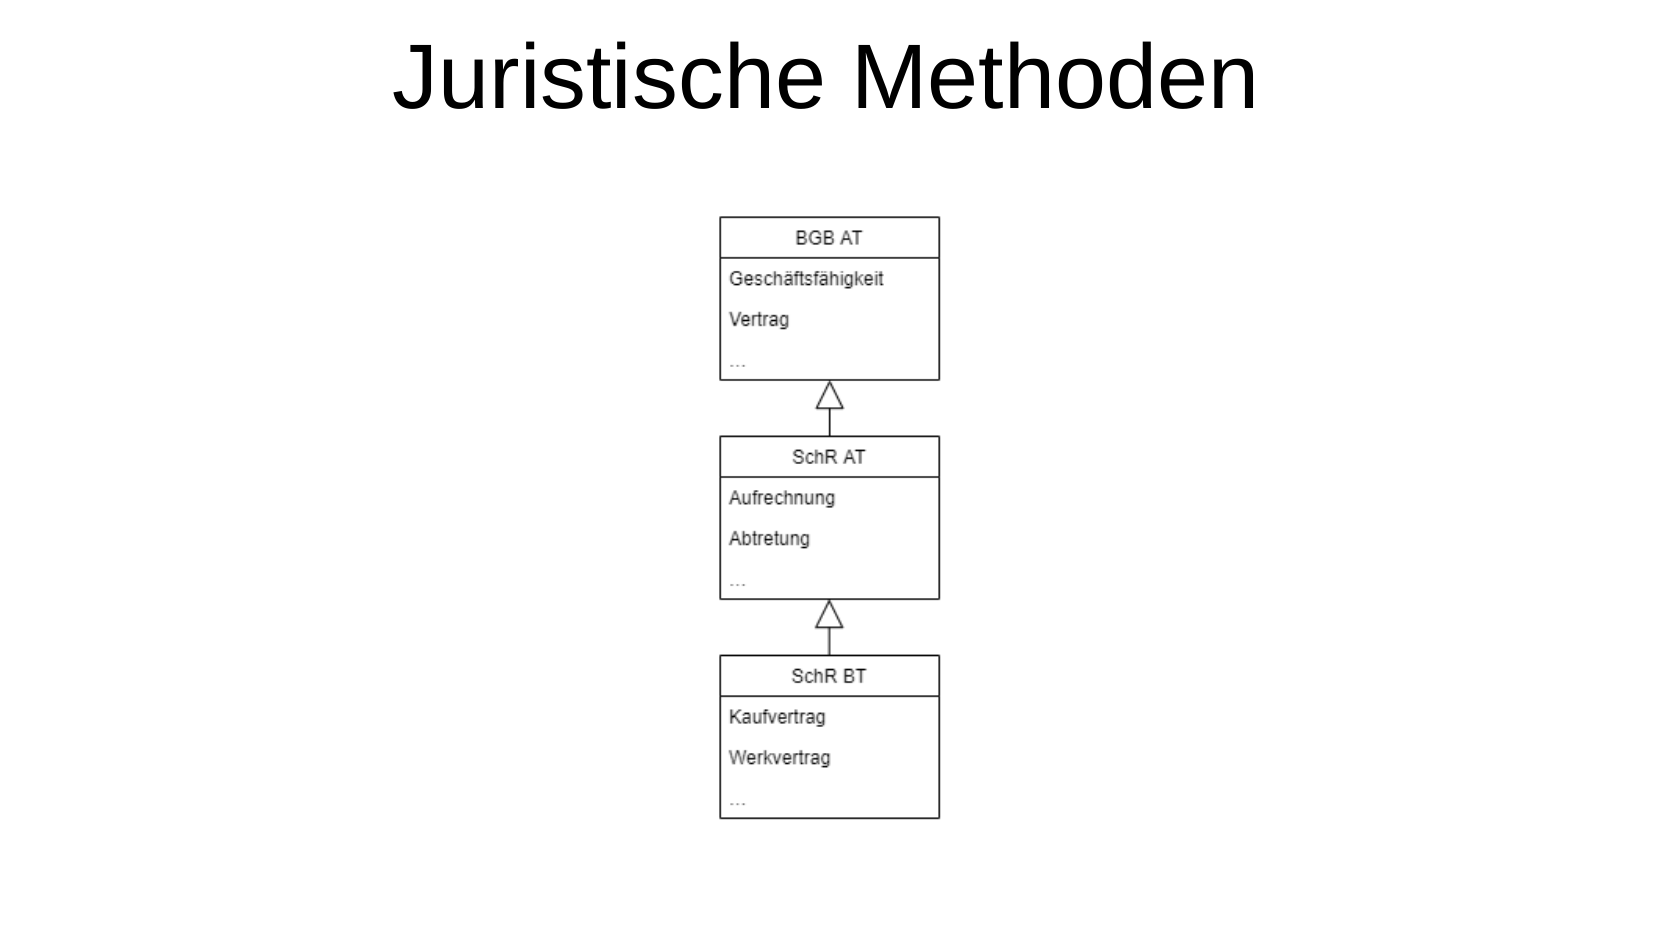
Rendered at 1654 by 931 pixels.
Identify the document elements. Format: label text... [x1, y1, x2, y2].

title Juristische Methoden [82, 23, 1571, 130]
picture [715, 212, 945, 824]
